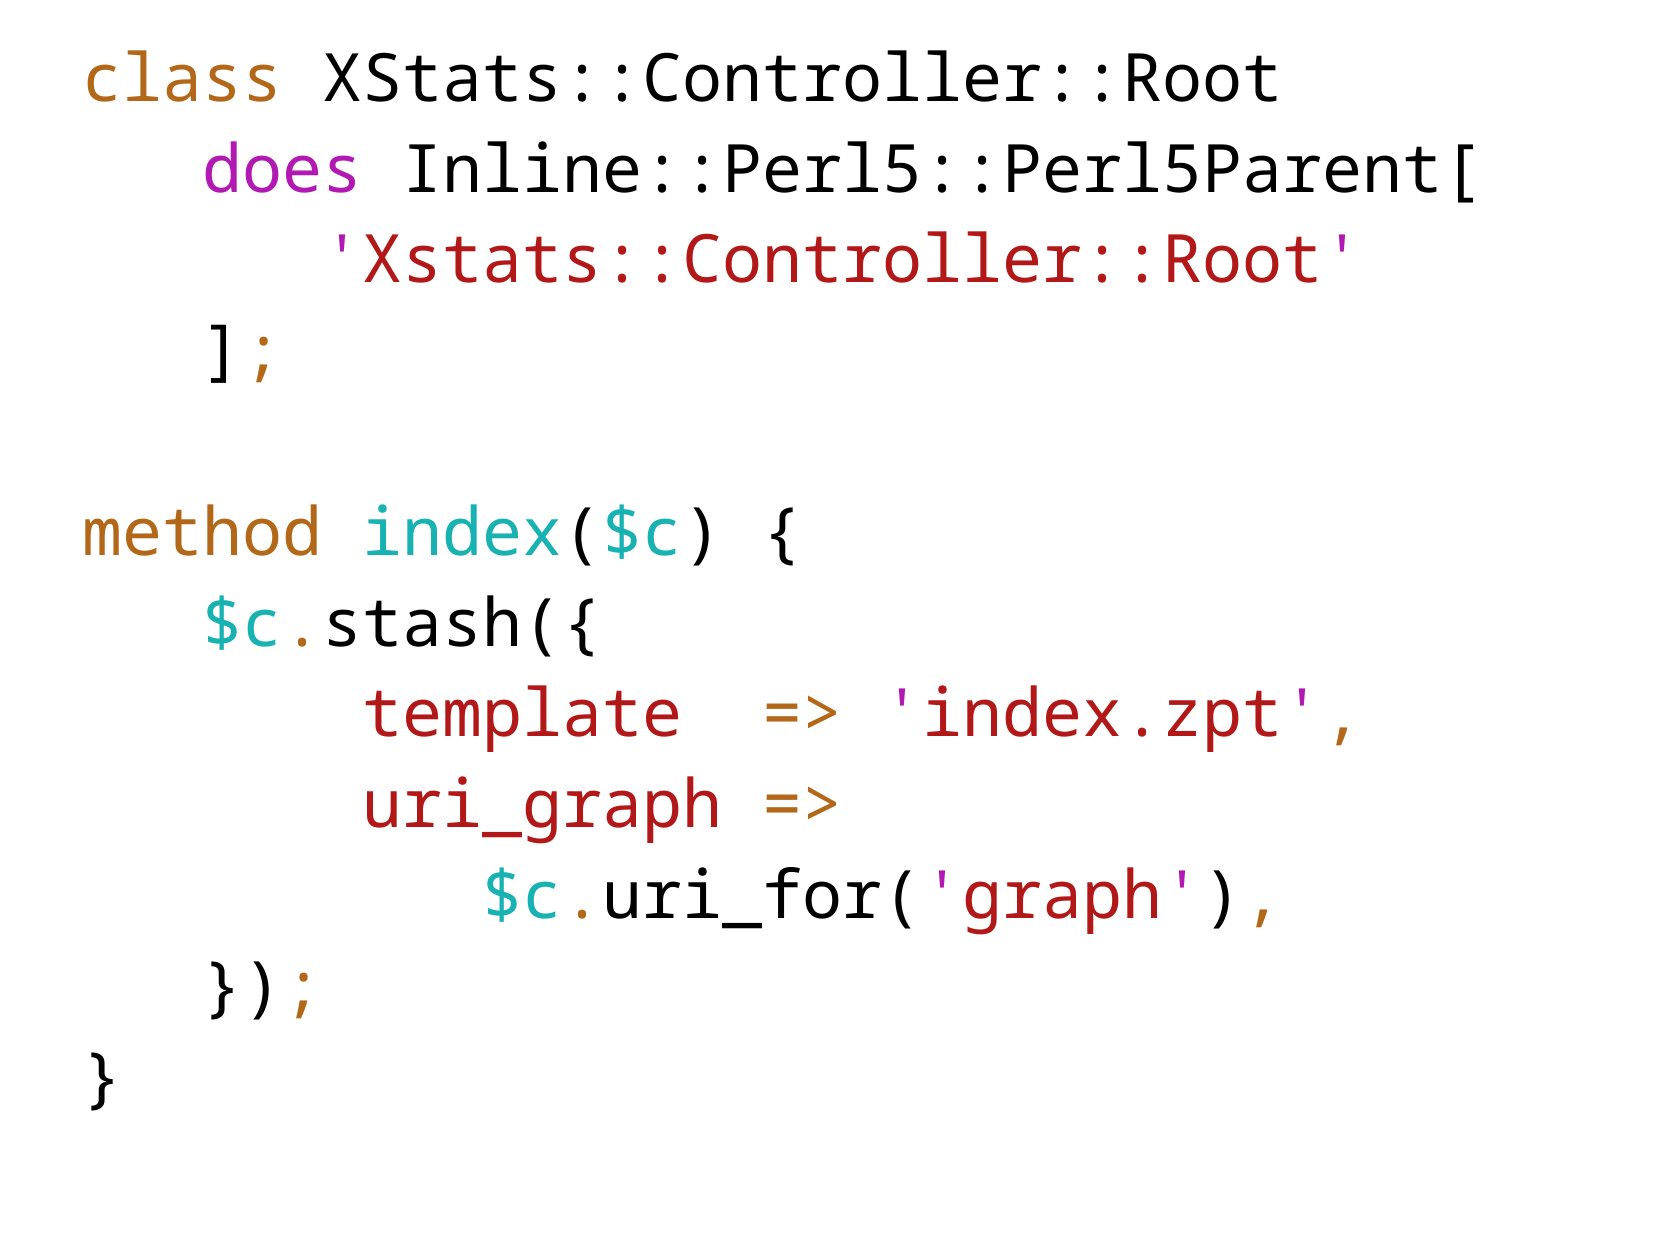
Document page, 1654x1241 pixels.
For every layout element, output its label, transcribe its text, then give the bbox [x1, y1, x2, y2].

subtitle class XStats::Controller::Root does Inline::Perl5::Perl5Parent[ 'Xstats::Controller::Root' ]; method index($c) { $c.stash({ template => 'index.zpt', uri_graph => $c.uri_for('graph'), }); } [82, 129, 1571, 1112]
